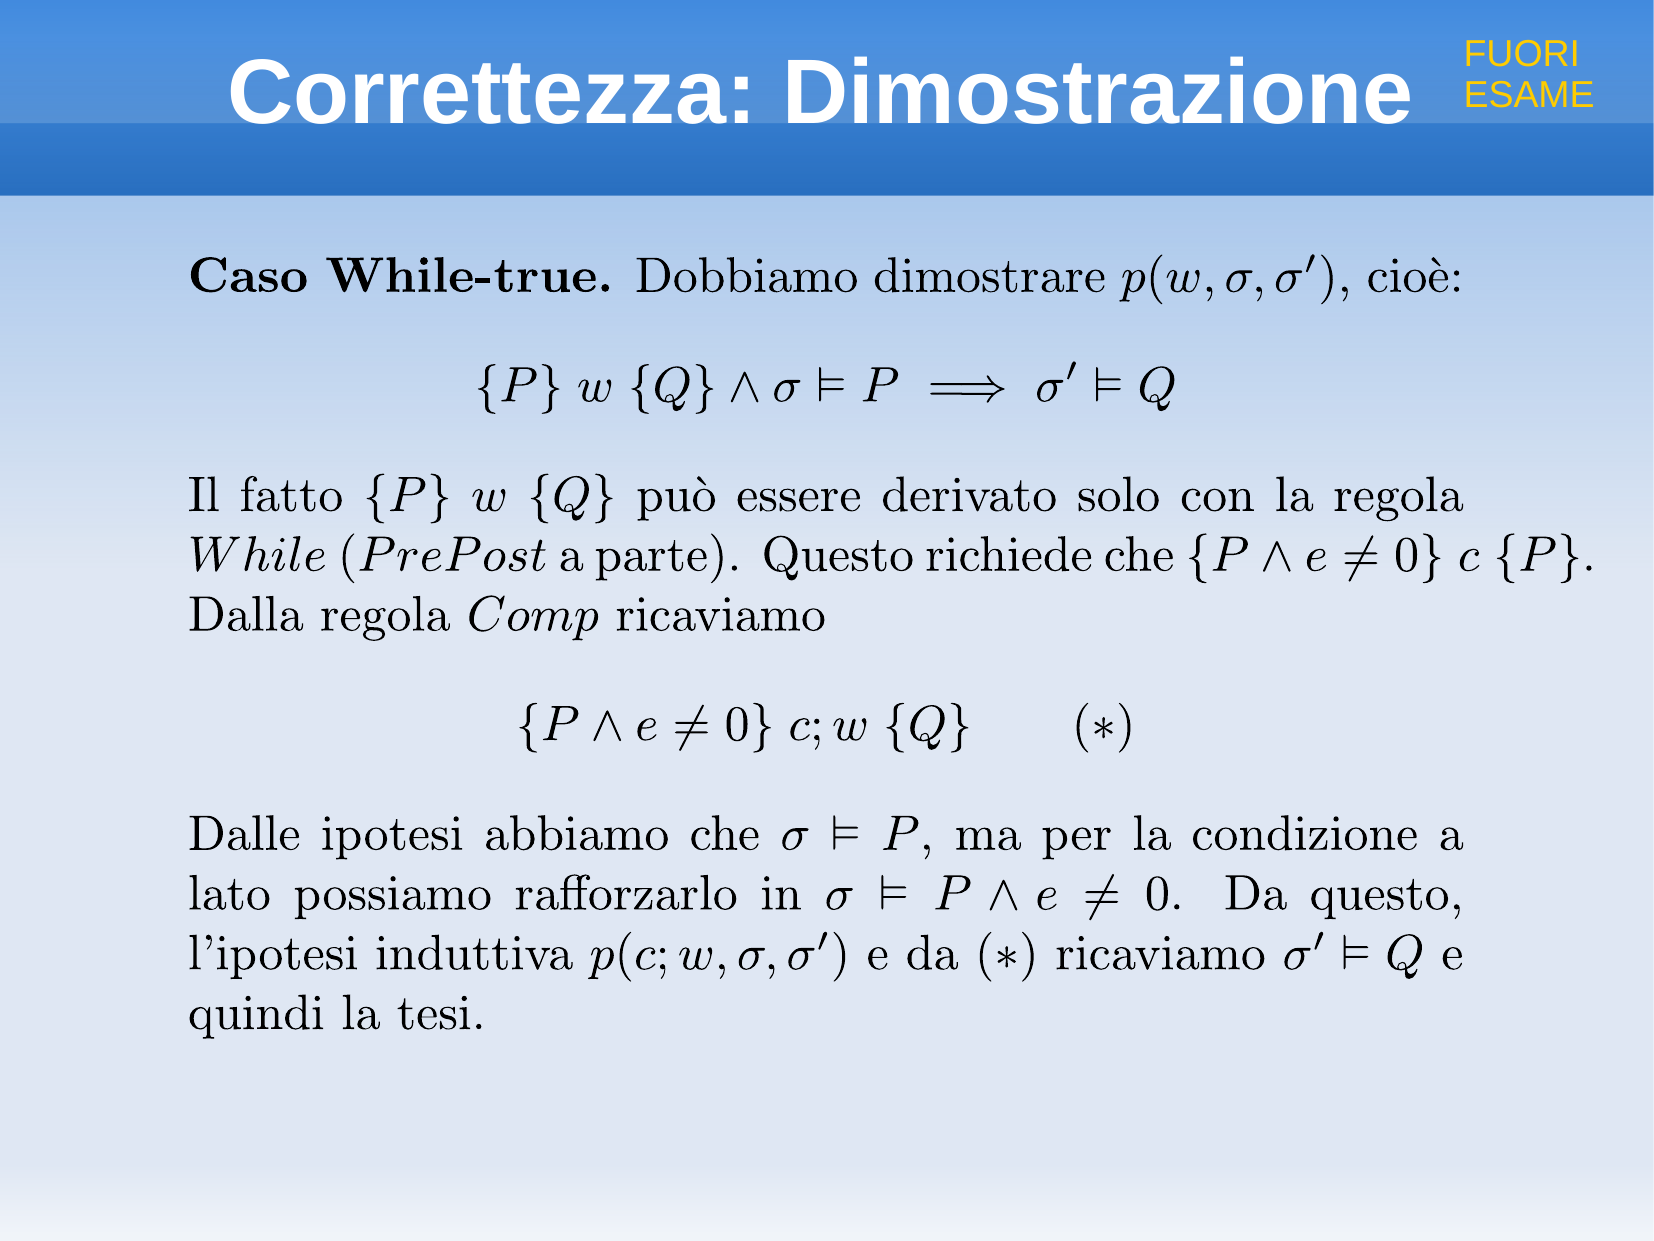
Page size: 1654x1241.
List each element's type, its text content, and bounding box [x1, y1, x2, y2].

picture [0, 0, 1654, 1241]
text_box FUORI ESAME [1448, 24, 1610, 124]
title Correttezza: Dimostrazione [76, 0, 1565, 188]
text_box [187, 254, 1596, 1039]
